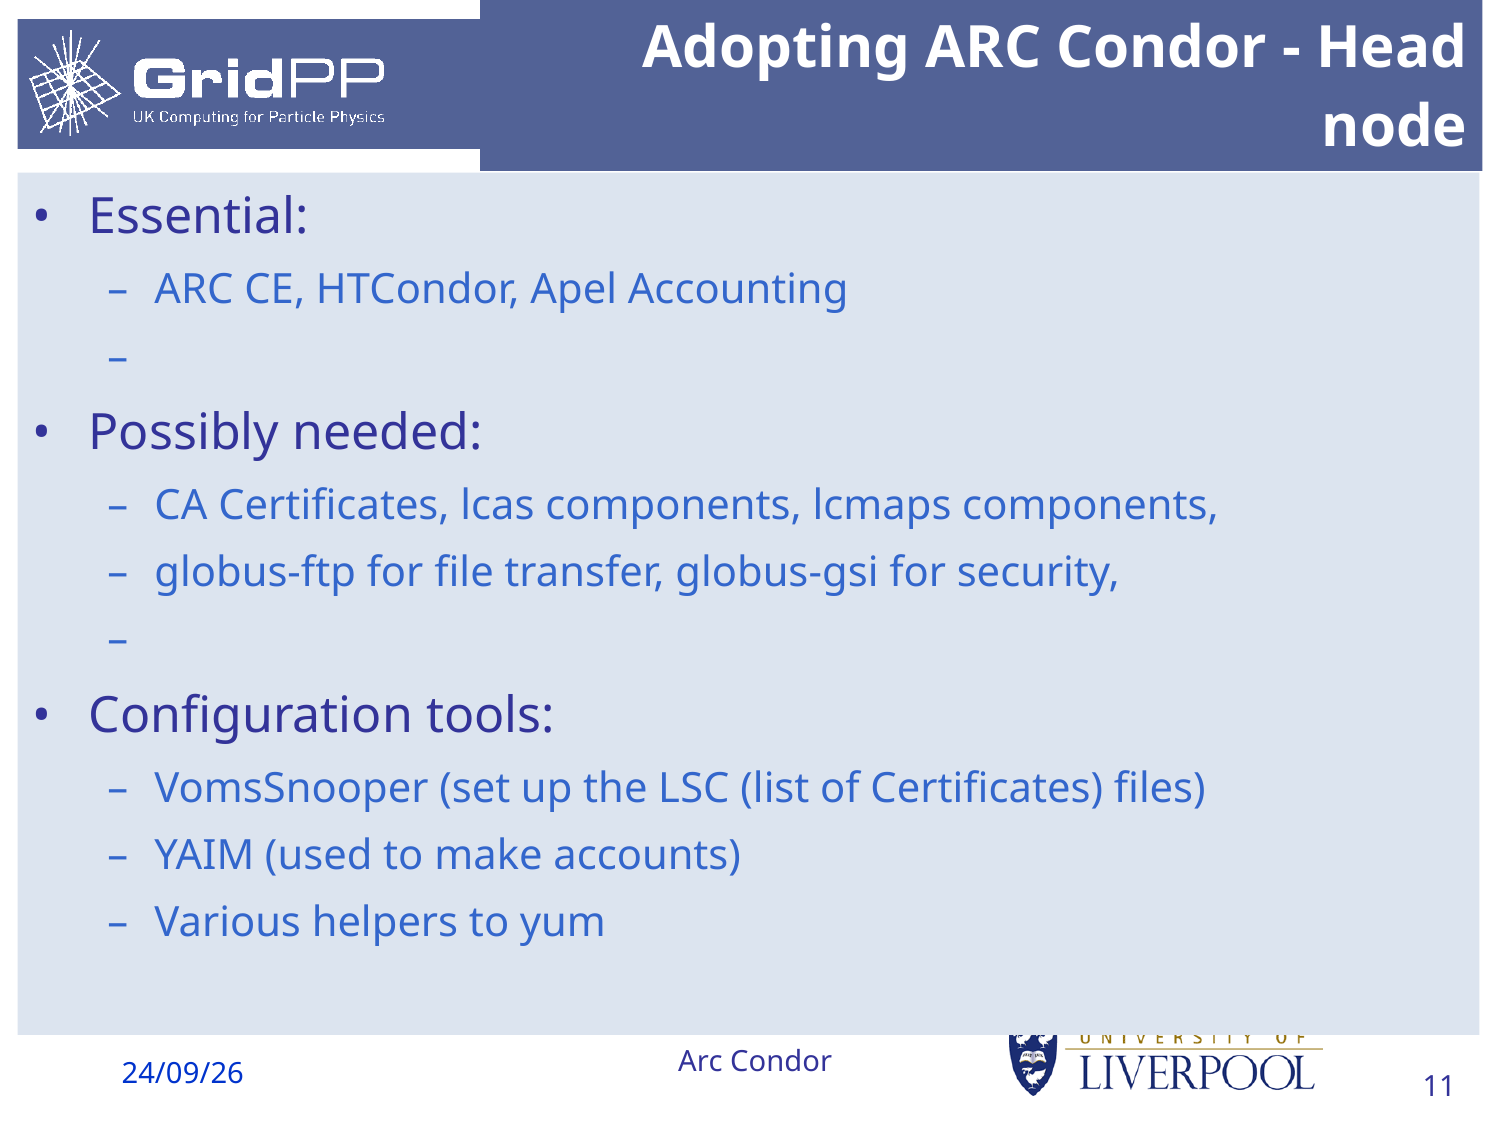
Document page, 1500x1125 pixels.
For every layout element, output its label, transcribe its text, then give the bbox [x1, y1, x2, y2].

title Adopting ARC Condor - Head node [480, 19, 1483, 149]
text_box 02/03/16 [29, 1046, 337, 1095]
text_box <number> [1388, 1059, 1471, 1094]
list Essential: ARC CE, HTCondor, Apel Accounting Possibly needed: CA Certificates, lcas components, lcmaps components, globus-ftp for file transfer, globus-gsi for security, Configuration tools: VomsSnooper (set up the LSC (list of Certificates) files) YAIM (used to make accounts) Various helpers to yum [17, 172, 1480, 1035]
picture [1009, 1035, 1323, 1096]
text_box Arc Condor [536, 1034, 975, 1094]
picture [29, 30, 384, 136]
